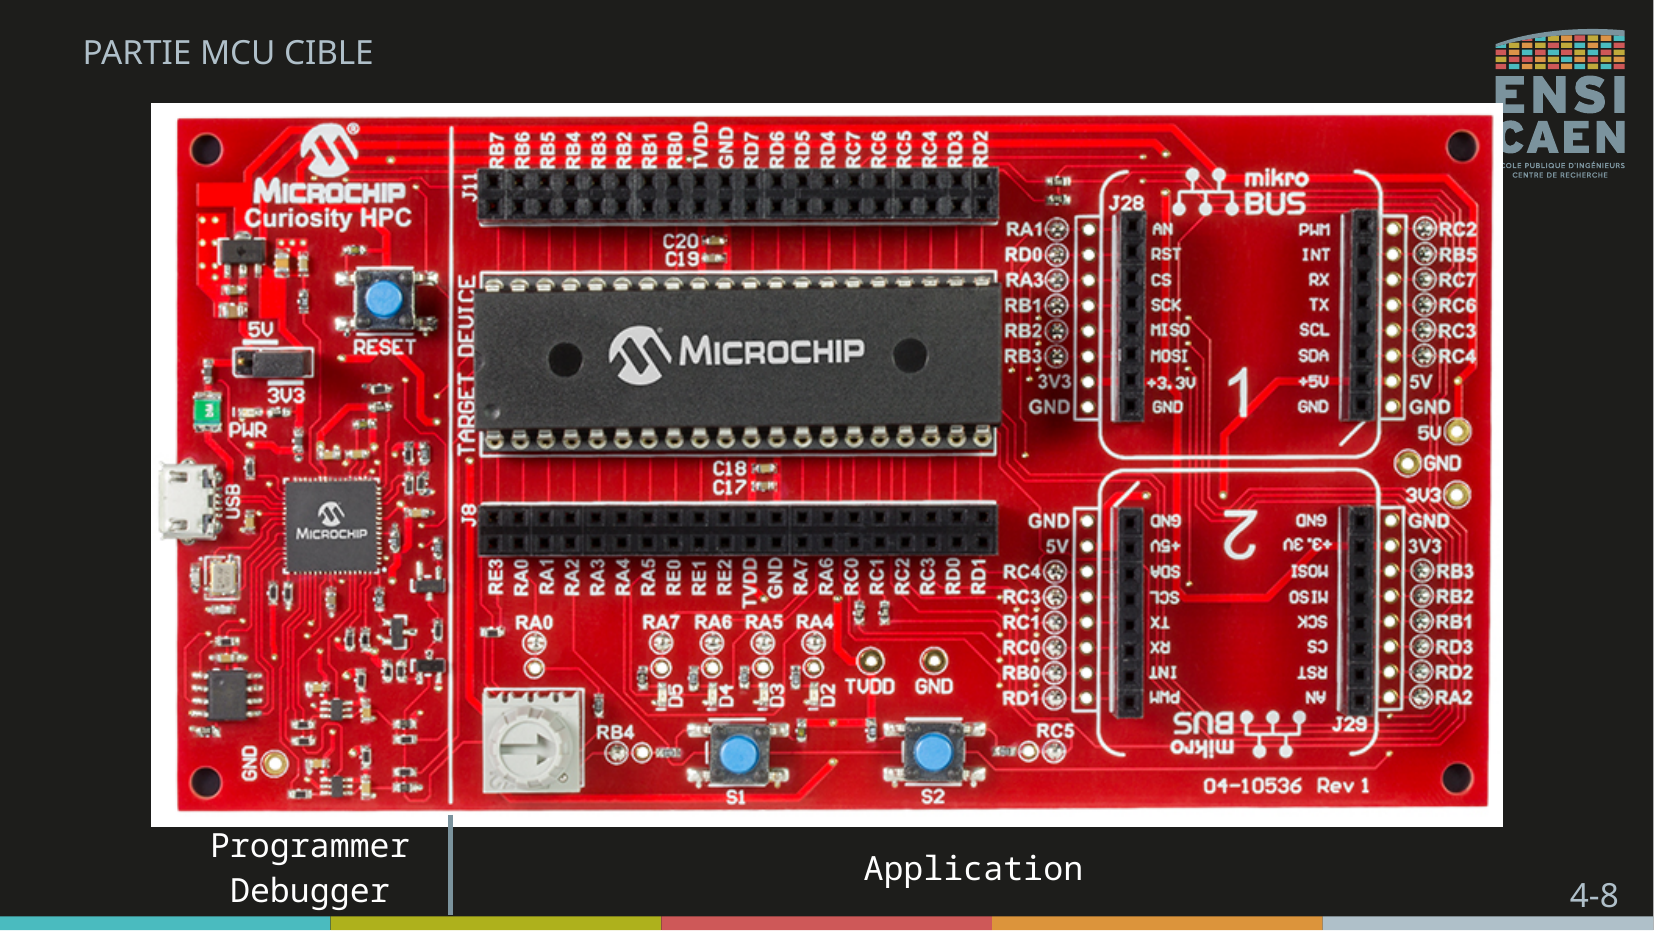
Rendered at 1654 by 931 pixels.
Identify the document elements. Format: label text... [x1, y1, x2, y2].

text_box Application [460, 826, 1487, 909]
text_box Programmer Debugger [177, 826, 443, 909]
title PARTIE MCU CIBLE [82, 0, 1467, 148]
picture [151, 103, 1503, 827]
